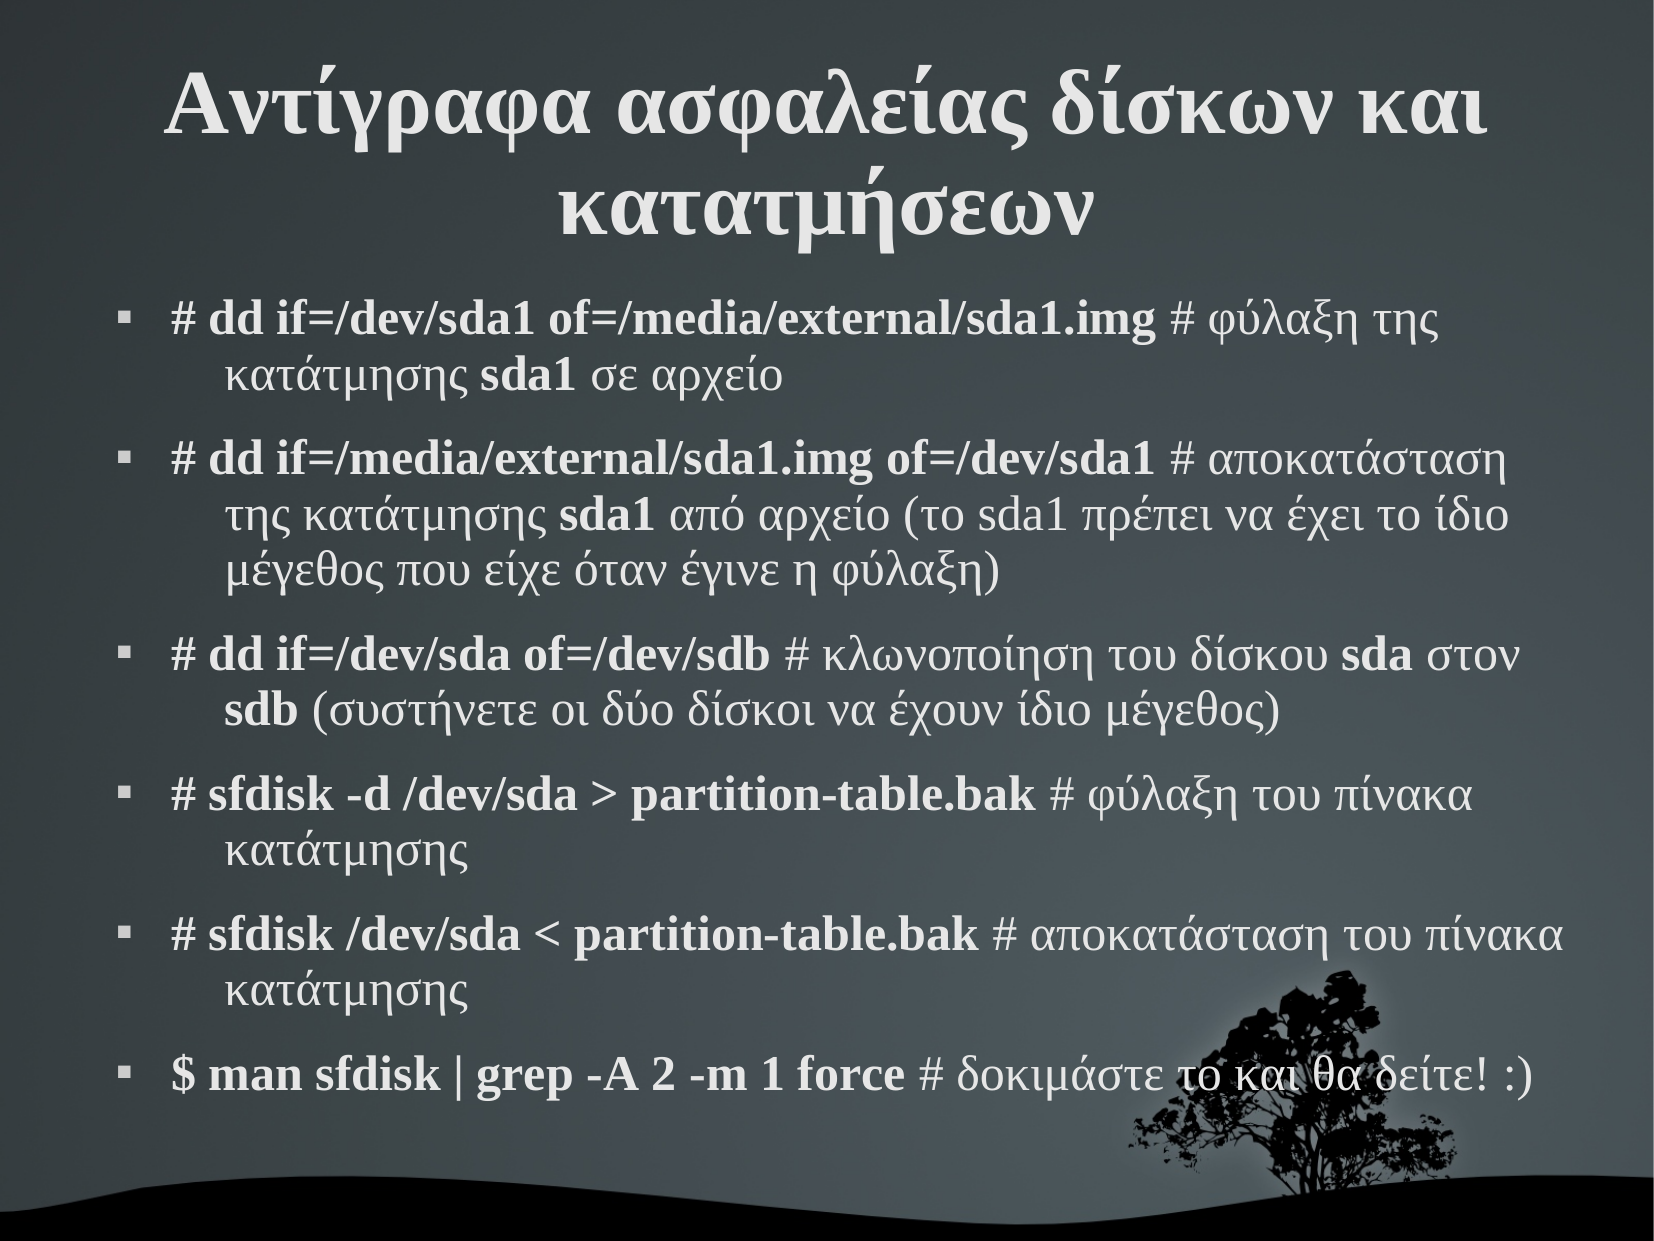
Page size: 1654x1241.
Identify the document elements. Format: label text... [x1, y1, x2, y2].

title Αντίγραφα ασφαλείας δίσκων και κατατμήσεων [82, 33, 1571, 273]
picture [0, 0, 1654, 1241]
list # dd if=/dev/sda1 of=/media/external/sda1.img # φύλαξη της κατάτμησης sda1 σε αρχείο # dd if=/media/external/sda1.img of=/dev/sda1 # αποκατάσταση της κατάτμησης sda1 από αρχείο (το sda1 πρέπει να έχει το ίδιο μέγεθος που είχε όταν έγινε η φύλαξη) # dd if=/dev/sda of=/dev/sdb # κλωνοποίηση του δίσκου sda στον sdb (συστήνετε οι δύο δίσκοι να έχουν ίδιο μέγεθος) # sfdisk -d /dev/sda > partition-table.bak # φύλαξη του πίνακα κατάτμησης # sfdisk /dev/sda < partition-table.bak # αποκατάσταση του πίνακα κατάτμησης $ man sfdisk | grep -A 2 -m 1 force # δοκιμάστε το και θα δείτε! :) [82, 290, 1571, 1207]
